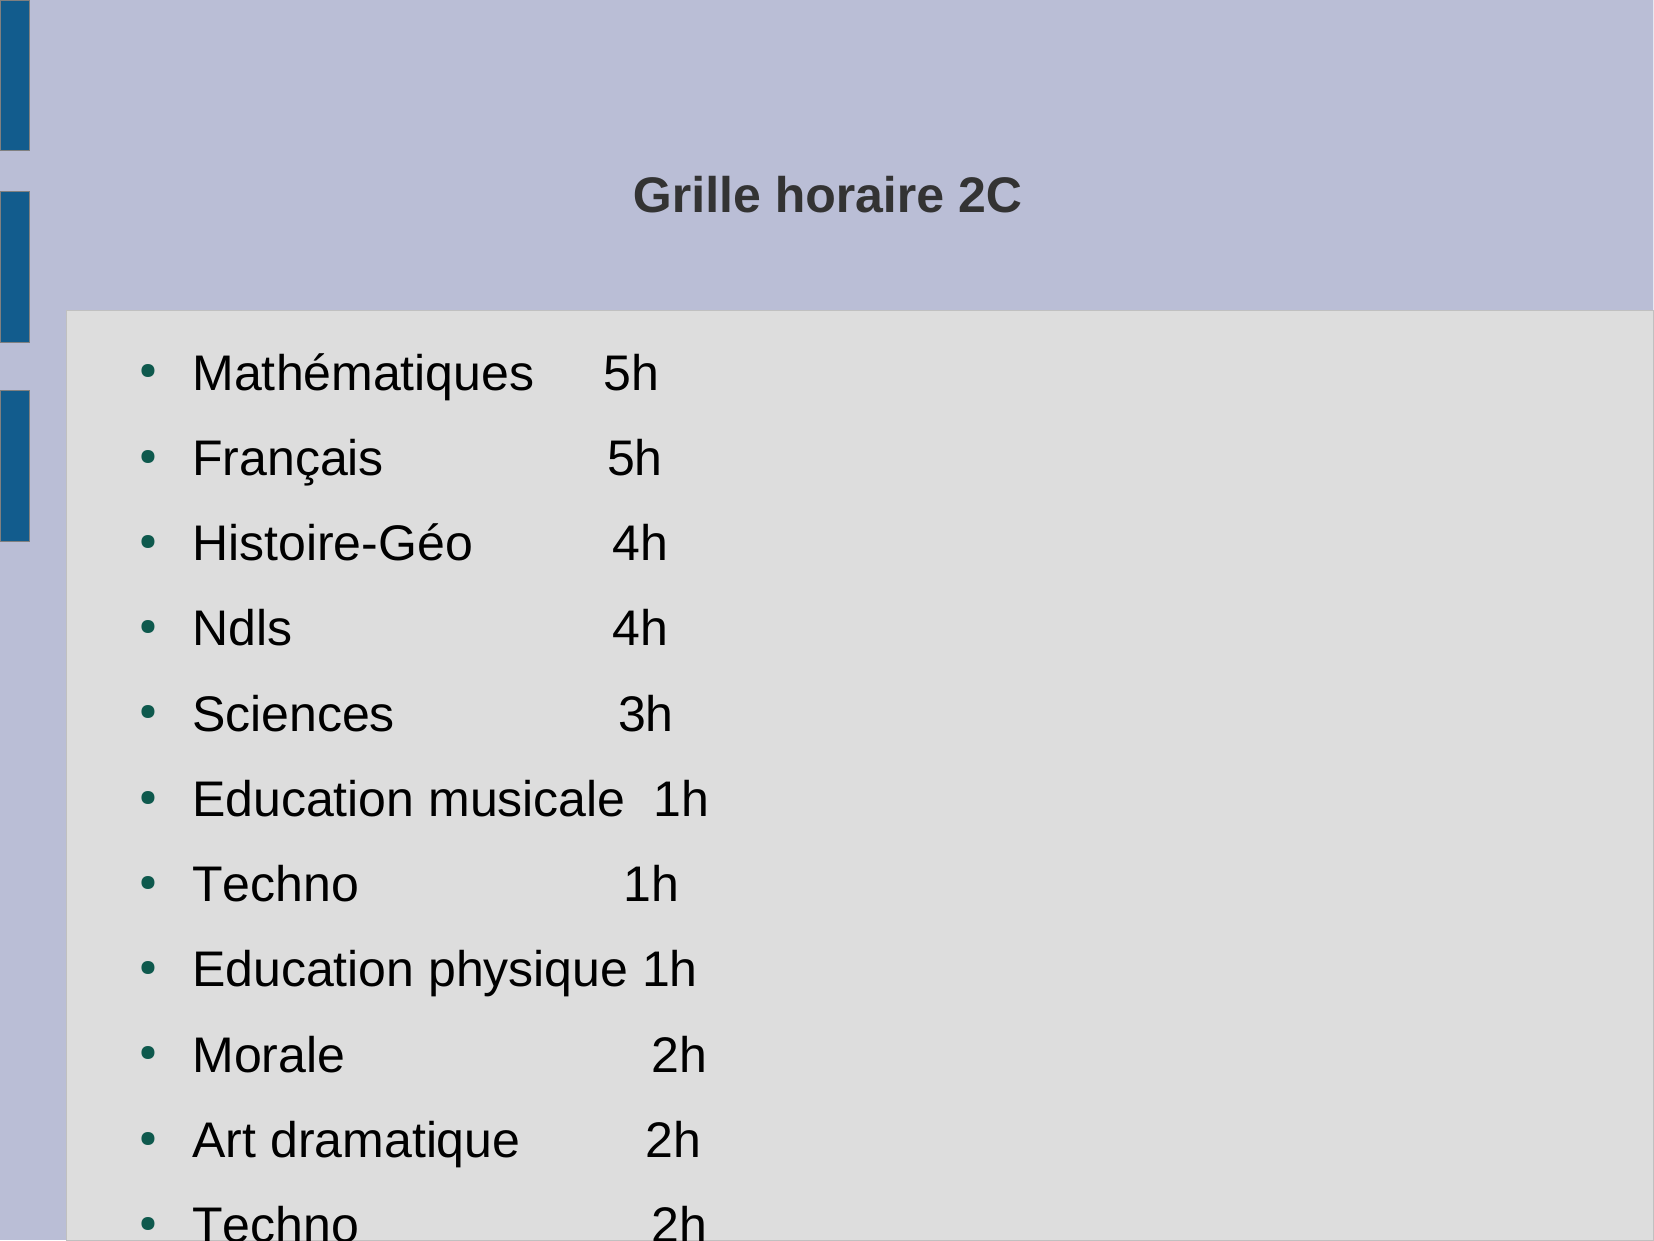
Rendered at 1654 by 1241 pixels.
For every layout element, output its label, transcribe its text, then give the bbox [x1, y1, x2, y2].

title Grille horaire 2C [121, 91, 1534, 299]
list Mathématiques 5h Français 5h Histoire-Géo 4h Ndls 4h Sciences 3h Education musicale 1h Techno 1h Education physique 1h Morale 2h Art dramatique 2h Techno 2h [121, 344, 1534, 1241]
